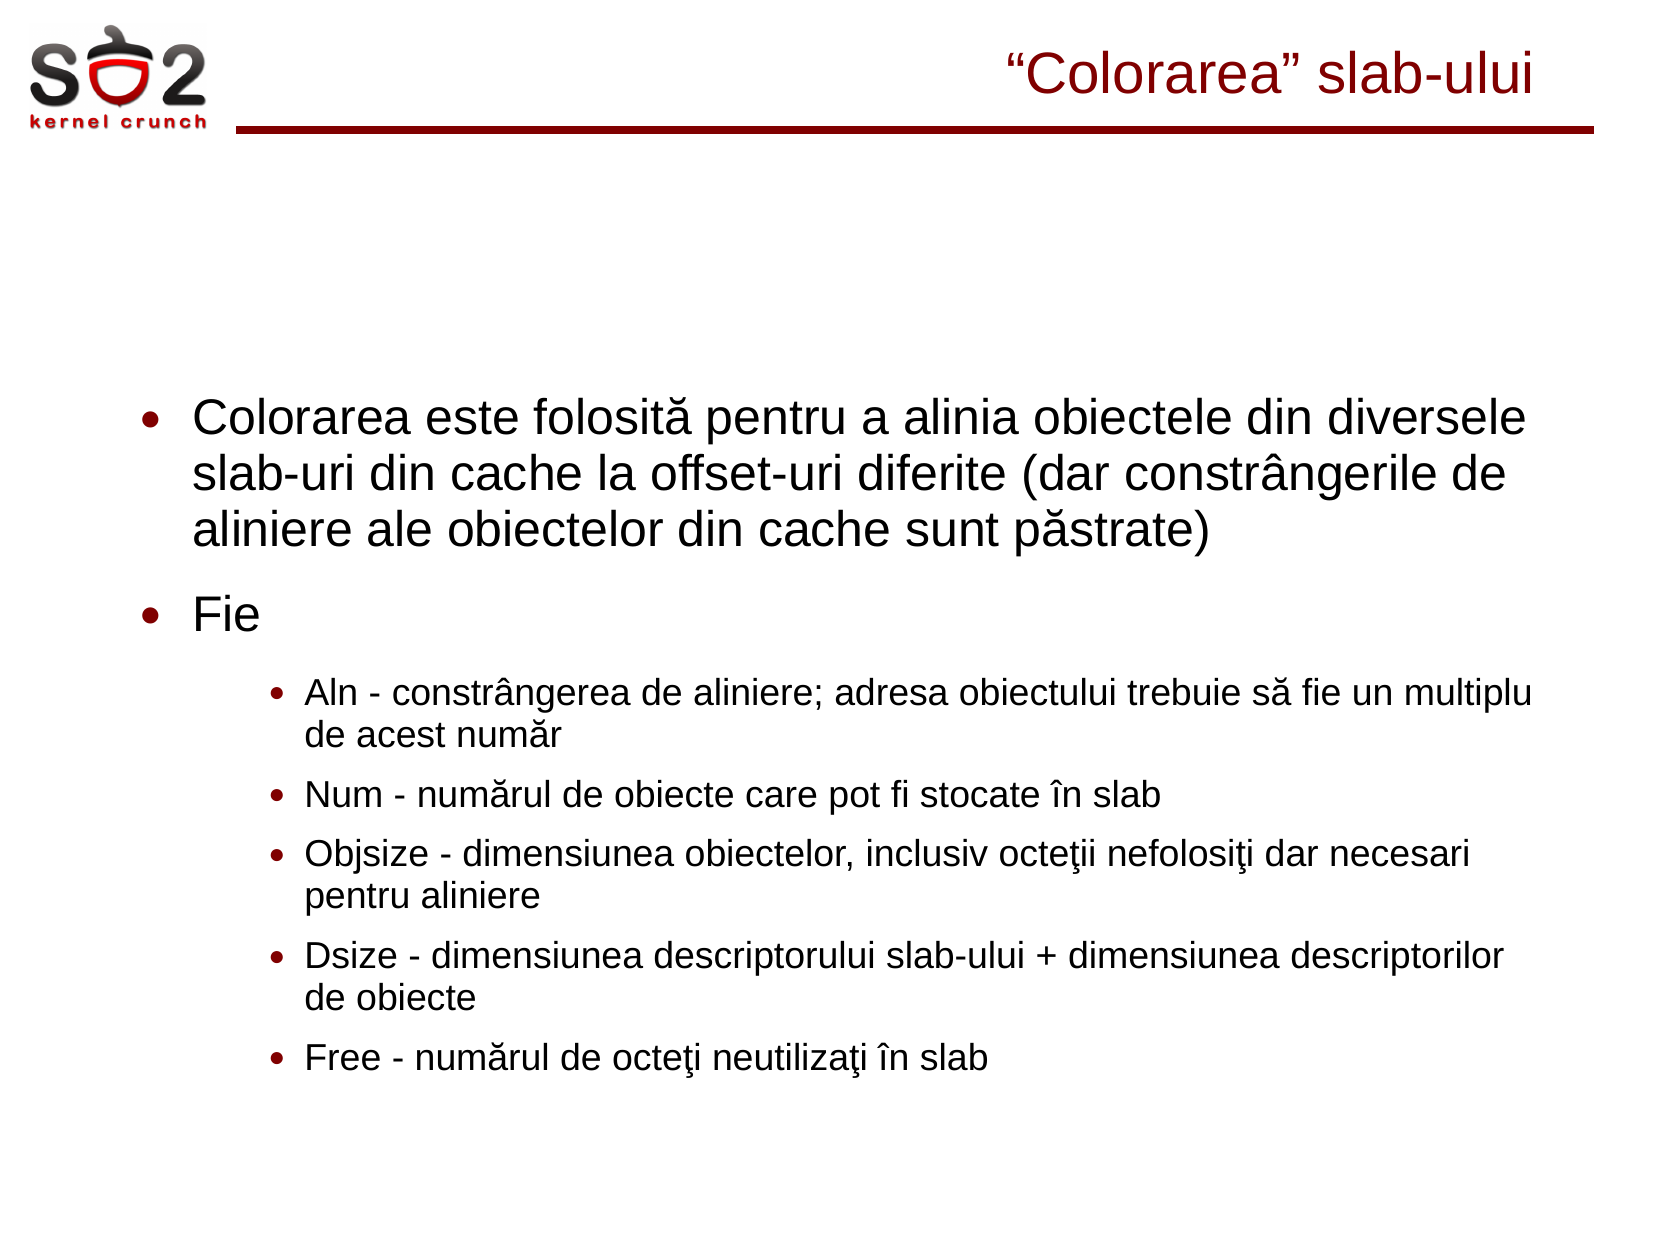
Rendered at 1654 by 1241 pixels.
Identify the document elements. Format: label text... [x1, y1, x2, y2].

list Colorarea este folosită pentru a alinia obiectele din diversele slab-uri din cache la offset-uri diferite (dar constrângerile de aliniere ale obiectelor din cache sunt păstrate) Fie Aln - constrângerea de aliniere; adresa obiectului trebuie să fie un multiplu de acest număr Num - numărul de obiecte care pot fi stocate în slab Objsize - dimensiunea obiectelor, inclusiv octeţii nefolosiţi dar necesari pentru aliniere Dsize - dimensiunea descriptorului slab-ului + dimensiunea descriptorilor de obiecte Free - numărul de octeţi neutilizaţi în slab [121, 227, 1534, 1240]
picture [29, 23, 123, 130]
title “Colorarea” slab-ului [123, 0, 1536, 148]
